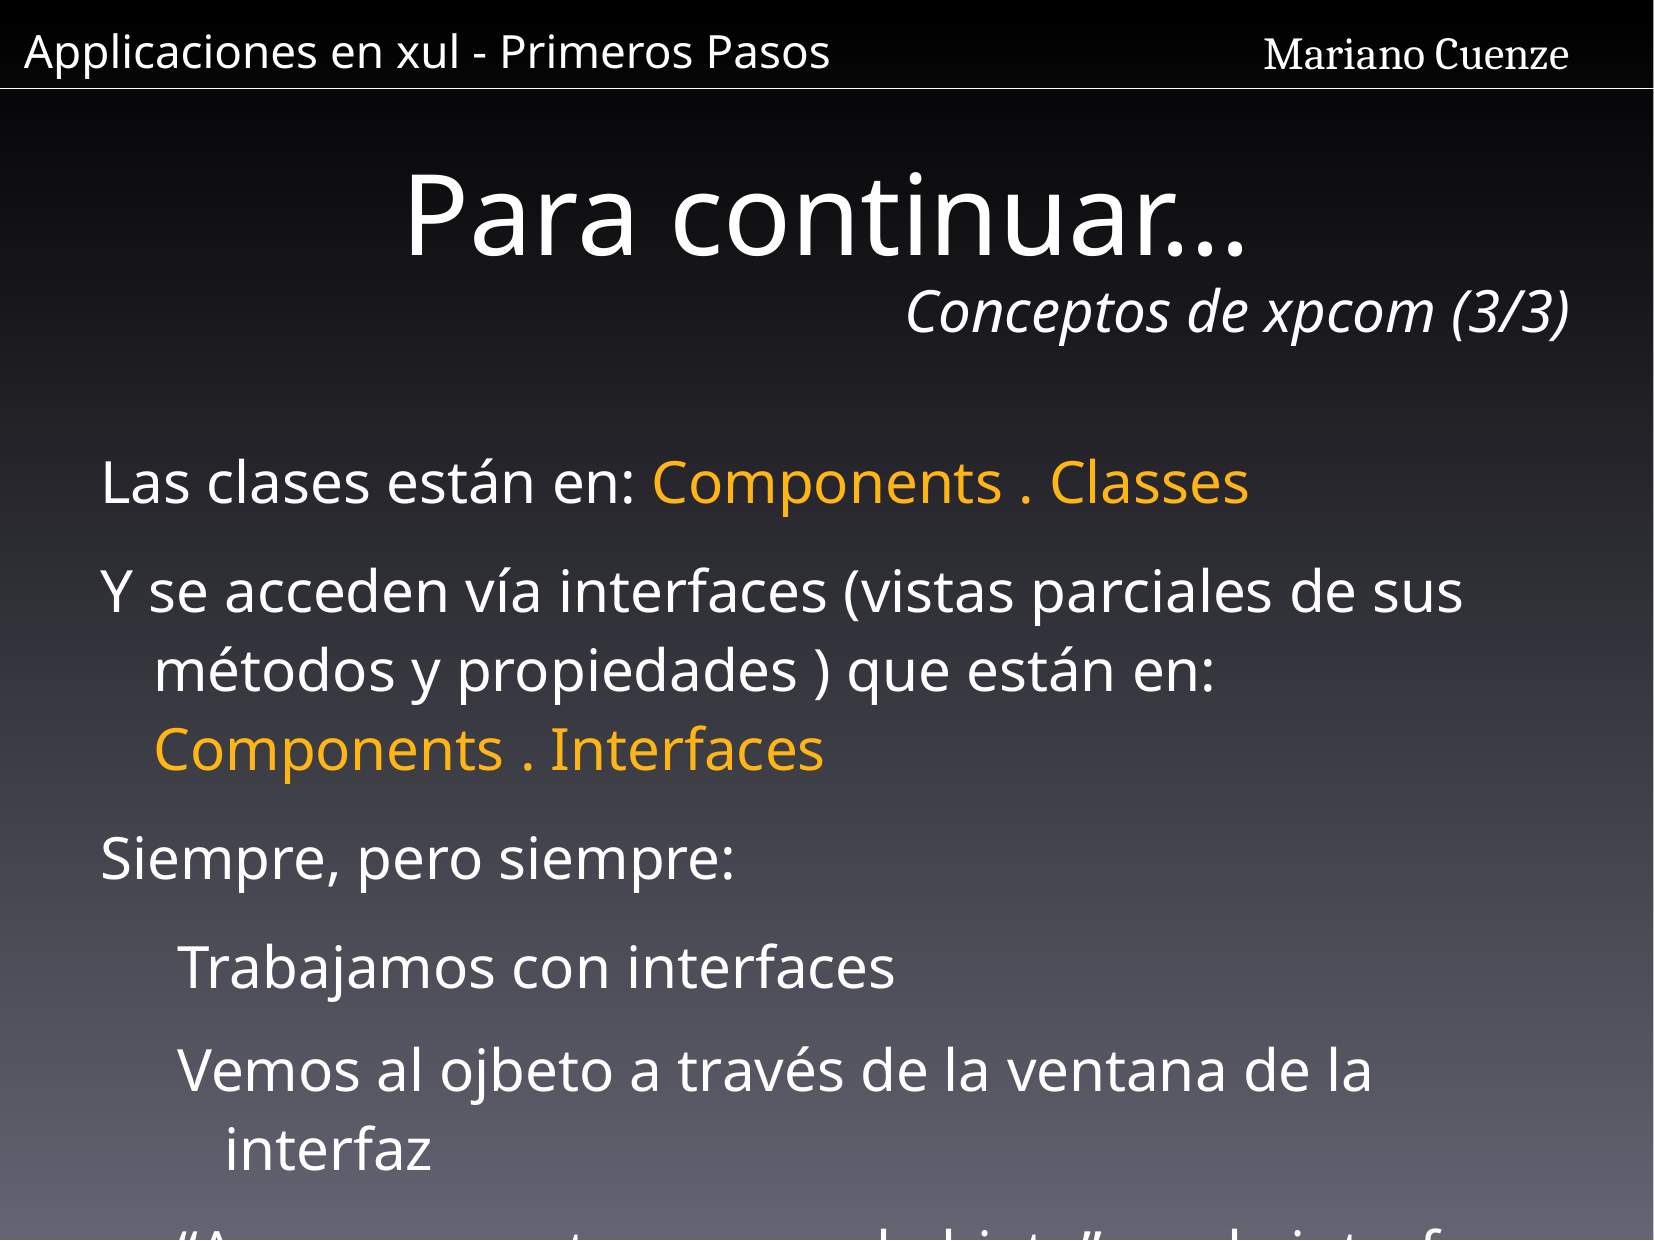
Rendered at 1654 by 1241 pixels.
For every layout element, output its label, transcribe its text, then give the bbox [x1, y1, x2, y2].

list Las clases están en: Components . Classes Y se acceden vía interfaces (vistas parciales de sus métodos y propiedades ) que están en: Components . Interfaces Siempre, pero siempre: Trabajamos con interfaces Vemos al ojbeto a través de la ventana de la interfaz “Agarramos o tomamos al objeto” por la interfaz o manija. [82, 349, 1571, 1241]
text_box Applicaciones en xul - Primeros Pasos [9, 11, 899, 80]
title Para continuar... [82, 108, 1571, 265]
title Conceptos de xpcom (3/3) [82, 265, 1571, 349]
text_box Mariano Cuenze [1249, 20, 1648, 88]
